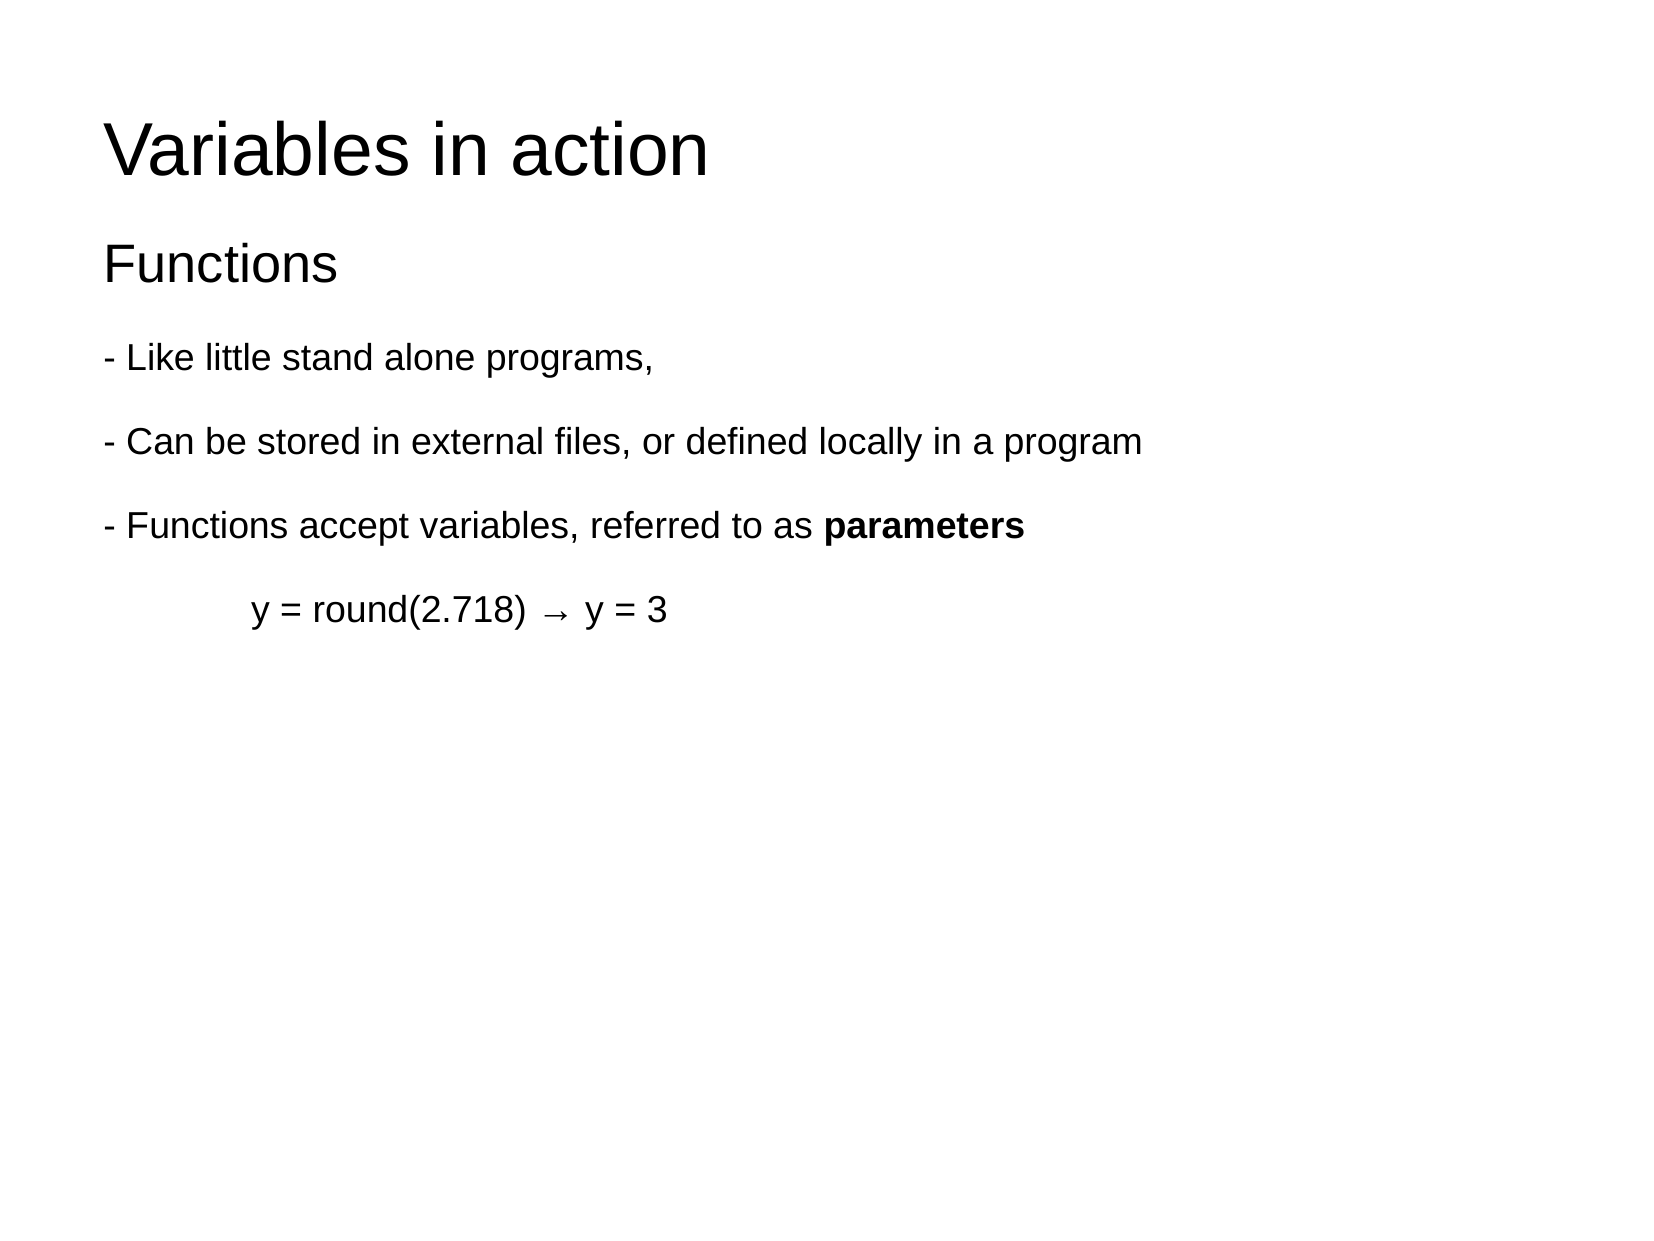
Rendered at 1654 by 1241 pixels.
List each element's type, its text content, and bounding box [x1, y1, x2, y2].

text_box Variables in action Functions - Like little stand alone programs, - Can be stored in external files, or defined locally in a program - Functions accept variables, referred to as parameters y = round(2.718) → y = 3 [88, 100, 1565, 638]
